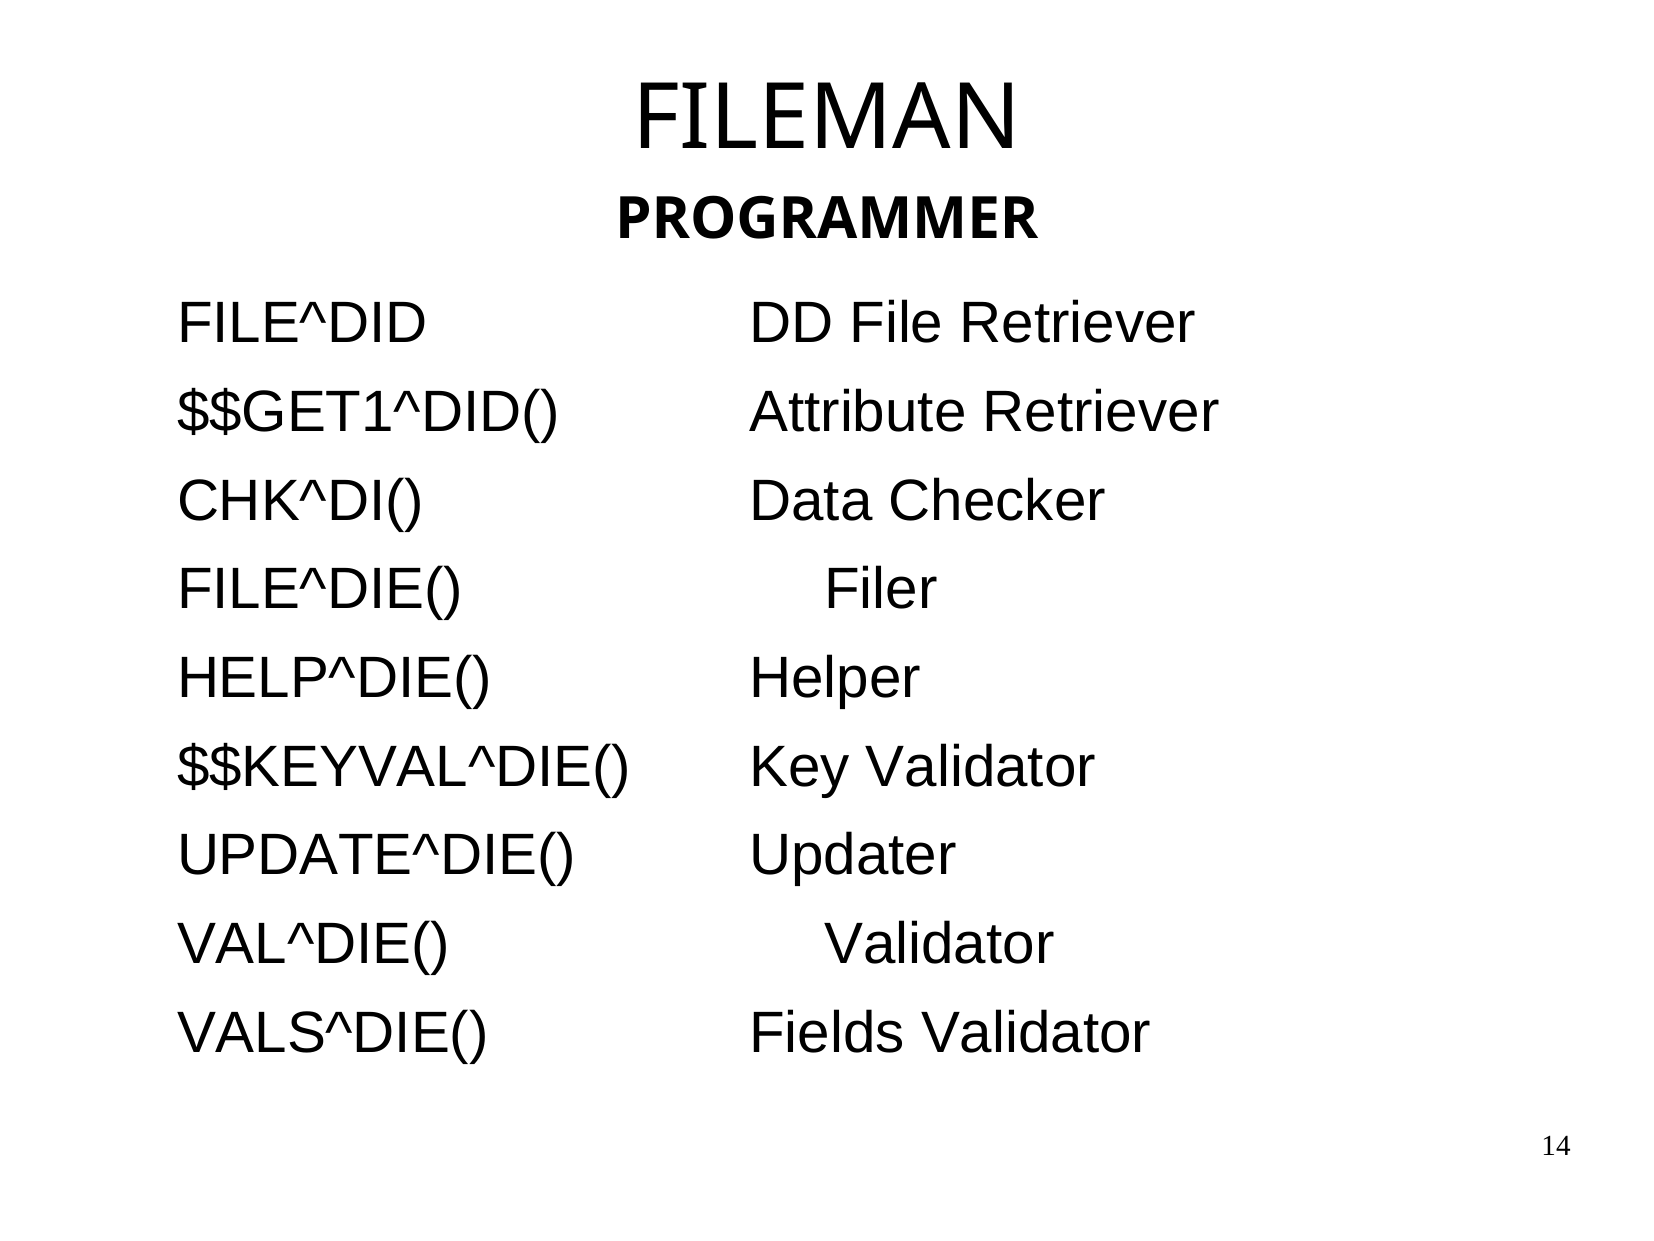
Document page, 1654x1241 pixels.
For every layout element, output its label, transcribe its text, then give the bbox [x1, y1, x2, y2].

title FILEMAN PROGRAMMER [82, 47, 1571, 259]
list FILE^DID DD File Retriever $$GET1^DID() Attribute Retriever CHK^DI() Data Checker FILE^DIE() Filer HELP^DIE() Helper $$KEYVAL^DIE() Key Validator UPDATE^DIE() Updater VAL^DIE() Validator VALS^DIE() Fields Validator [82, 290, 1571, 1094]
